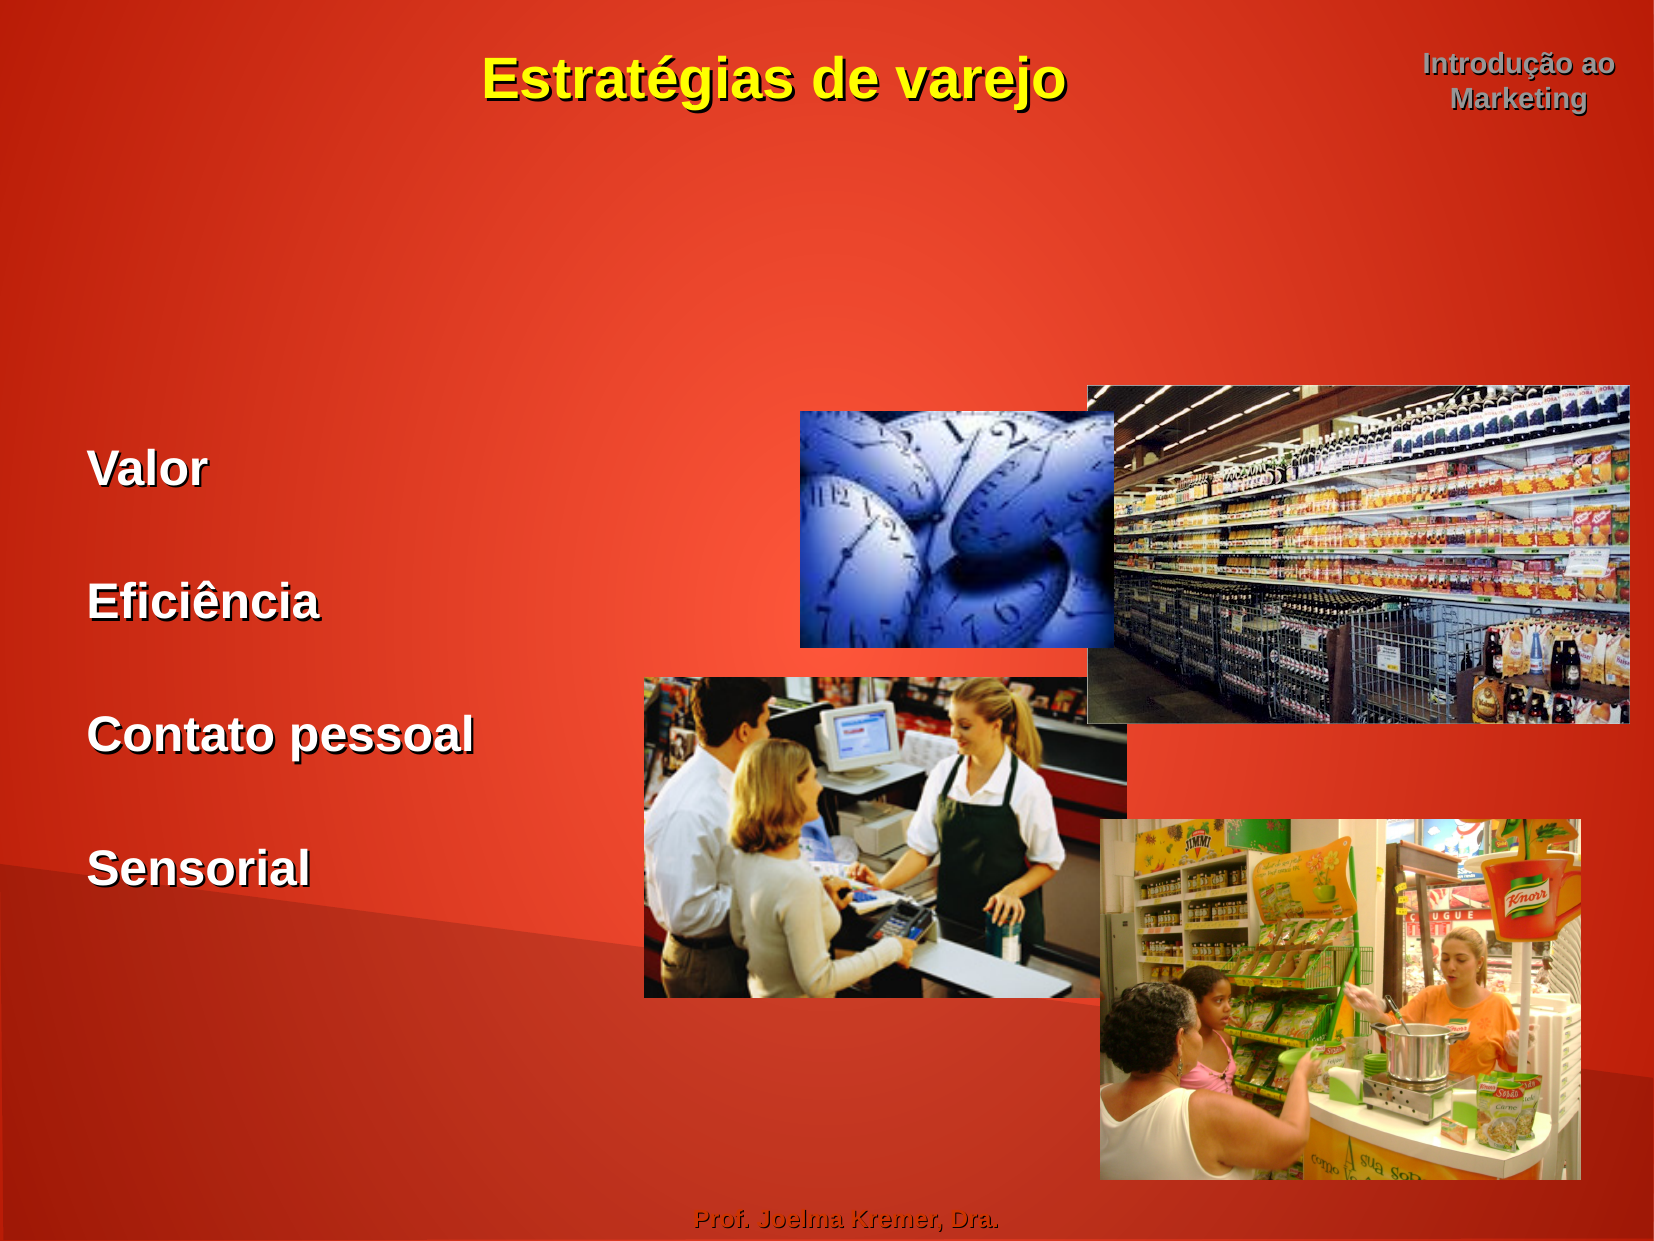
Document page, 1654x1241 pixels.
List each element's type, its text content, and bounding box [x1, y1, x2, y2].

title Introdução ao Marketing [1386, 21, 1652, 139]
text_box Estratégias de varejo [188, 33, 1361, 119]
text_box Prof. Joelma Kremer, Dra. [566, 1195, 1127, 1241]
picture [644, 385, 1630, 1180]
text_box Valor Eficiência Contato pessoal Sensorial [71, 385, 490, 903]
